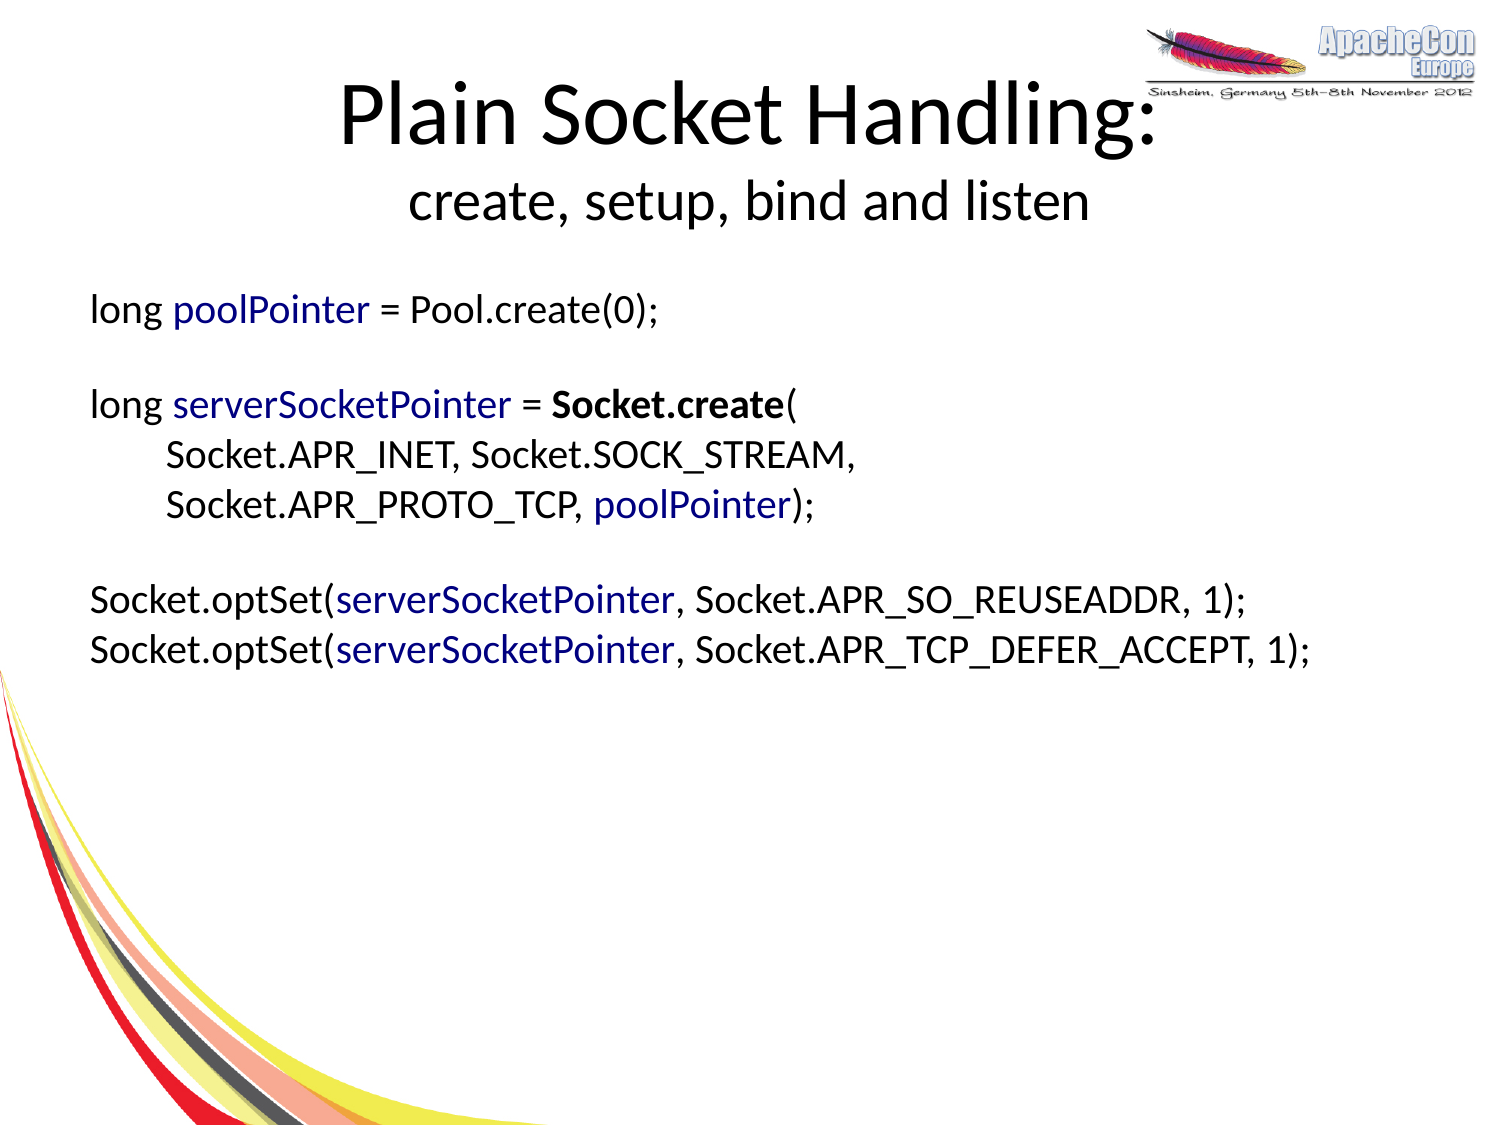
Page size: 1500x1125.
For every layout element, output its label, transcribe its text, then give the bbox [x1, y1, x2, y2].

title Plain Socket Handling: create, setup, bind and listen [75, 45, 1425, 233]
list long poolPointer = Pool.create(0); long serverSocketPointer = Socket.create( Socket.APR_INET, Socket.SOCK_STREAM, Socket.APR_PROTO_TCP, poolPointer); Socket.optSet(serverSocketPointer, Socket.APR_SO_REUSEADDR, 1); Socket.optSet(serverSocketPointer, Socket.APR_TCP_DEFER_ACCEPT, 1); [75, 274, 1425, 1017]
picture [0, 0, 1500, 1125]
